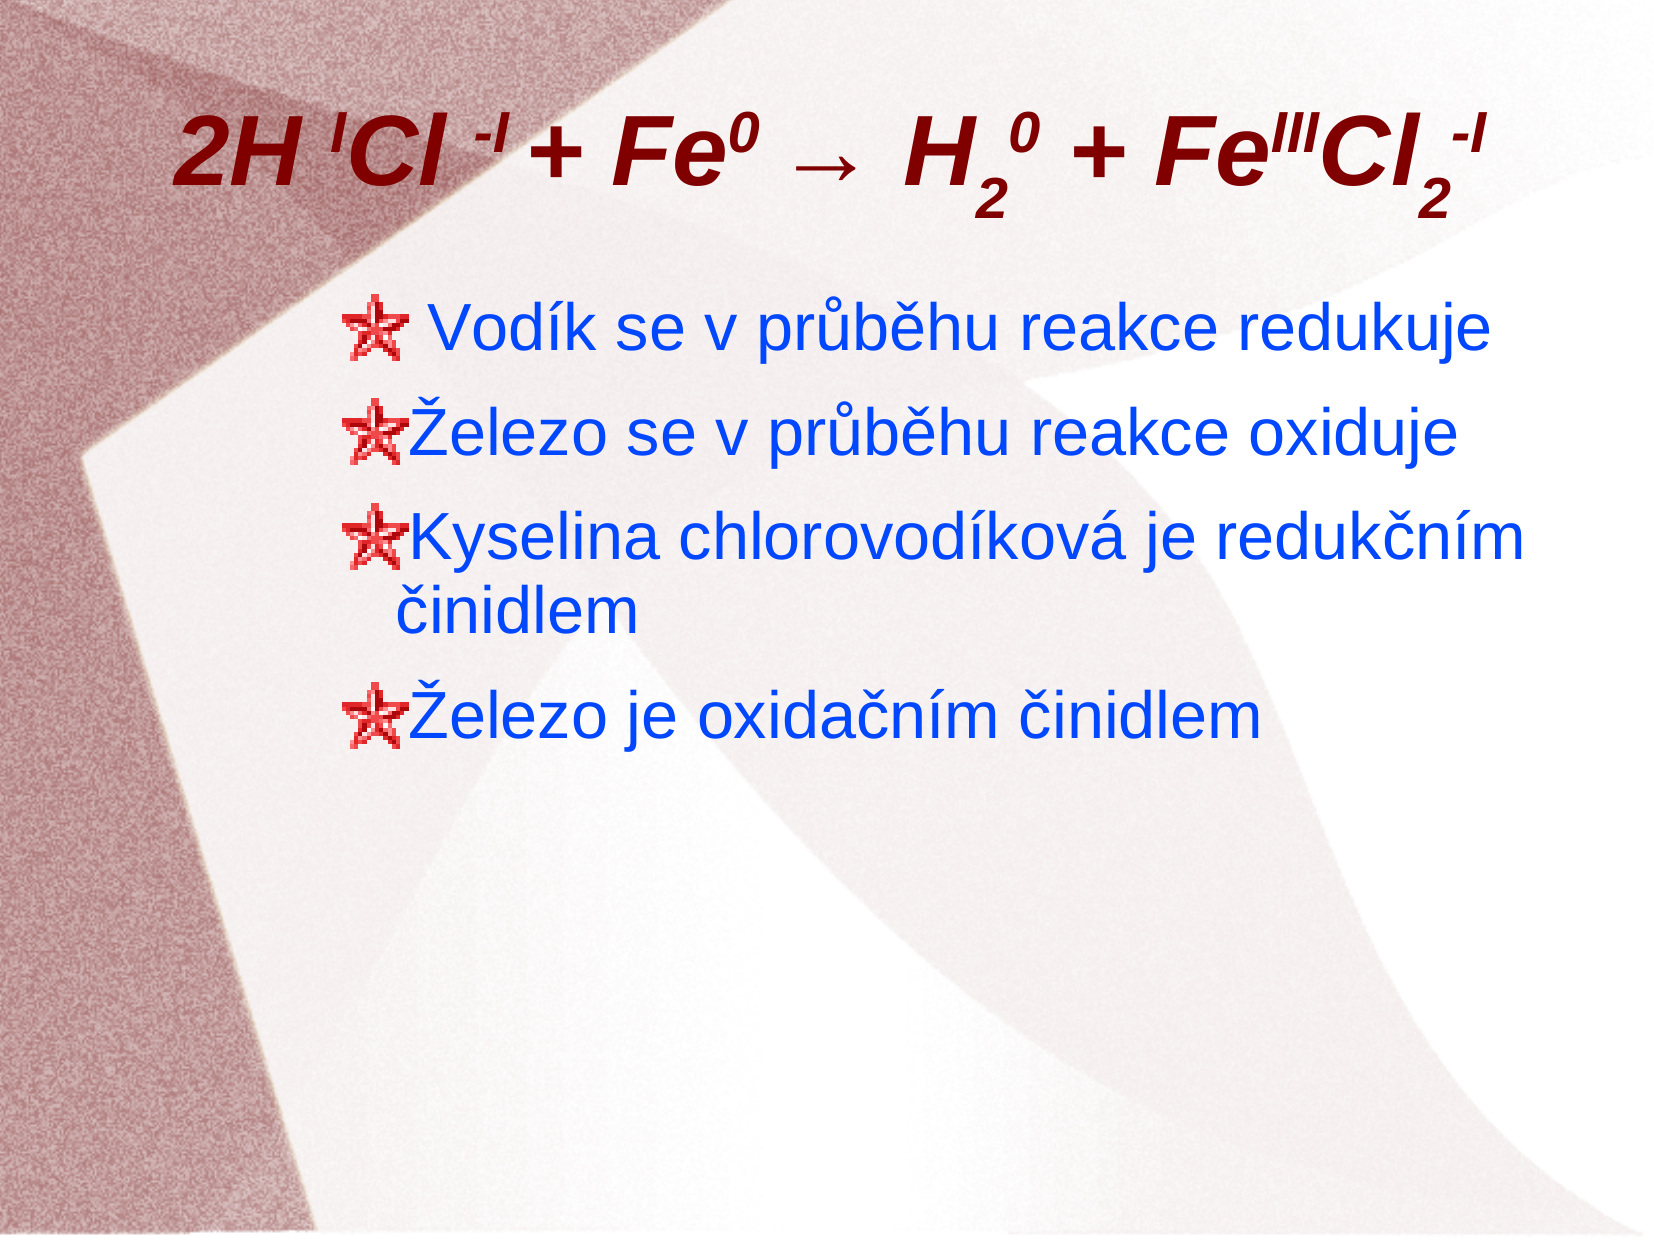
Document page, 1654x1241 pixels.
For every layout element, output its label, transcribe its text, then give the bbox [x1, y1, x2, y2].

picture [0, 0, 1654, 1241]
title 2H ICl -I + Fe0 → H20 + FeIIICl2-I [35, 59, 1512, 267]
list Vodík se v průběhu reakce redukuje Železo se v průběhu reakce oxiduje Kyselina chlorovodíková je redukčním činidlem Železo je oxidačním činidlem [324, 290, 1601, 1010]
